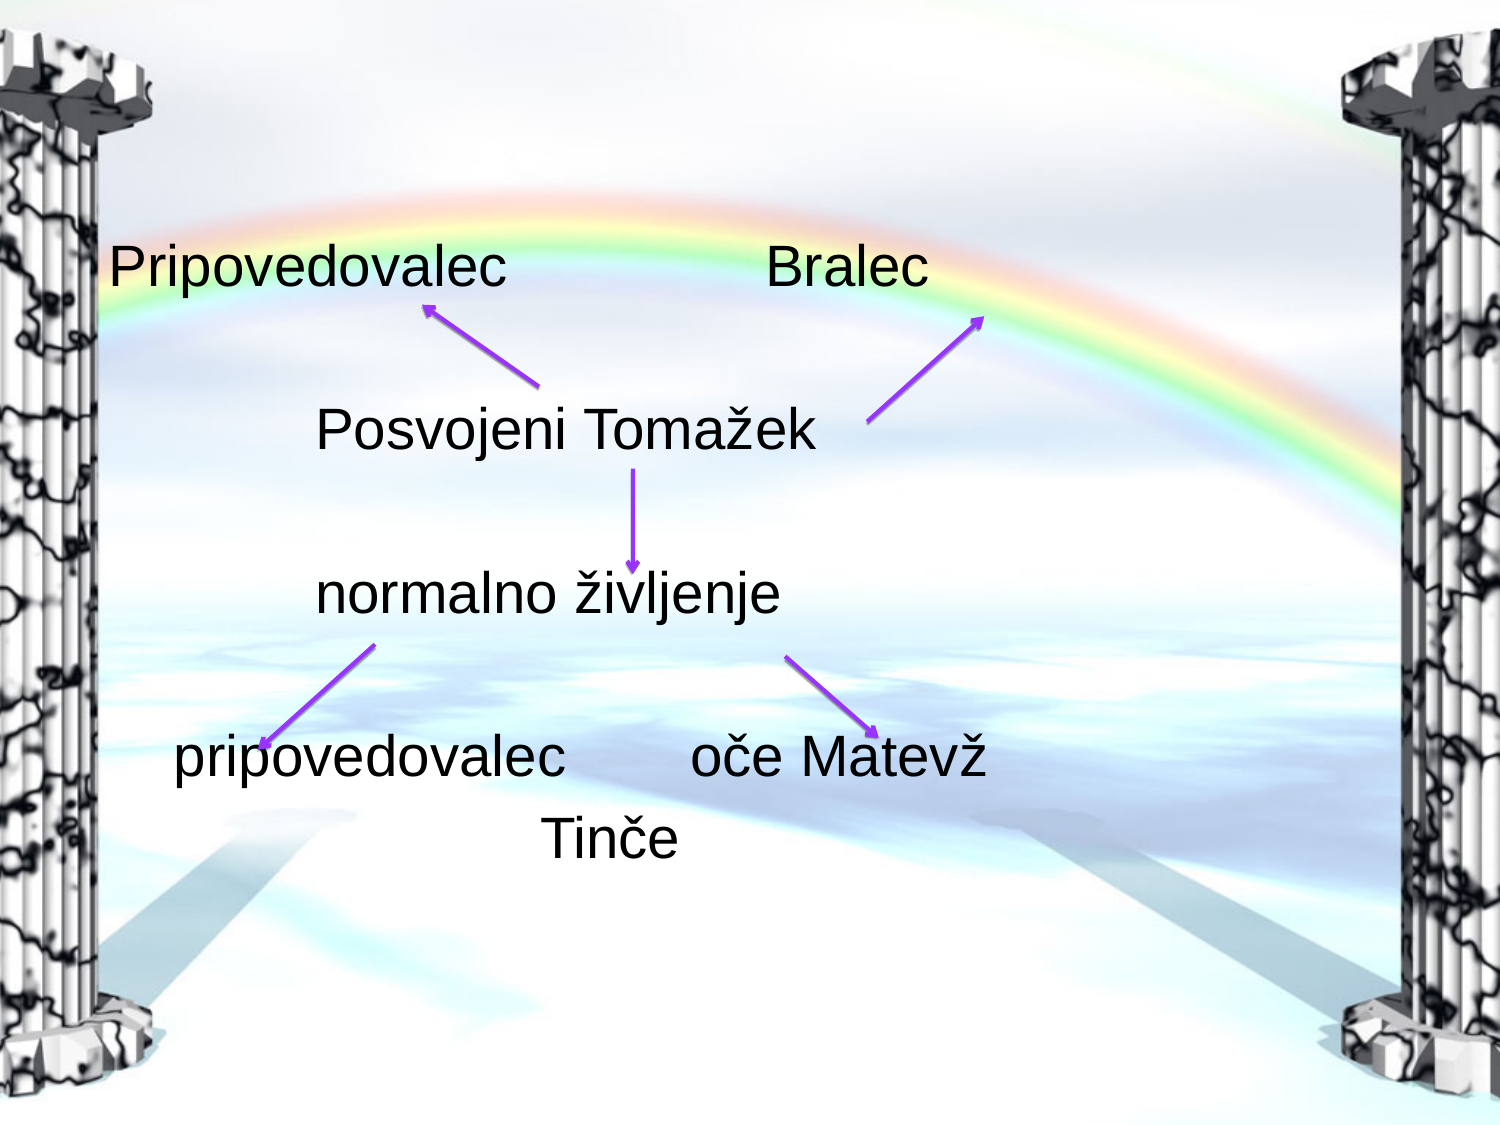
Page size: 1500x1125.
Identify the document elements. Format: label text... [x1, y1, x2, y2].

picture [0, 0, 1500, 1125]
list Pripovedovalec Bralec Posvojeni Tomažek normalno življenje pripovedovalec oče Matevž Tinče [93, 128, 1444, 1020]
